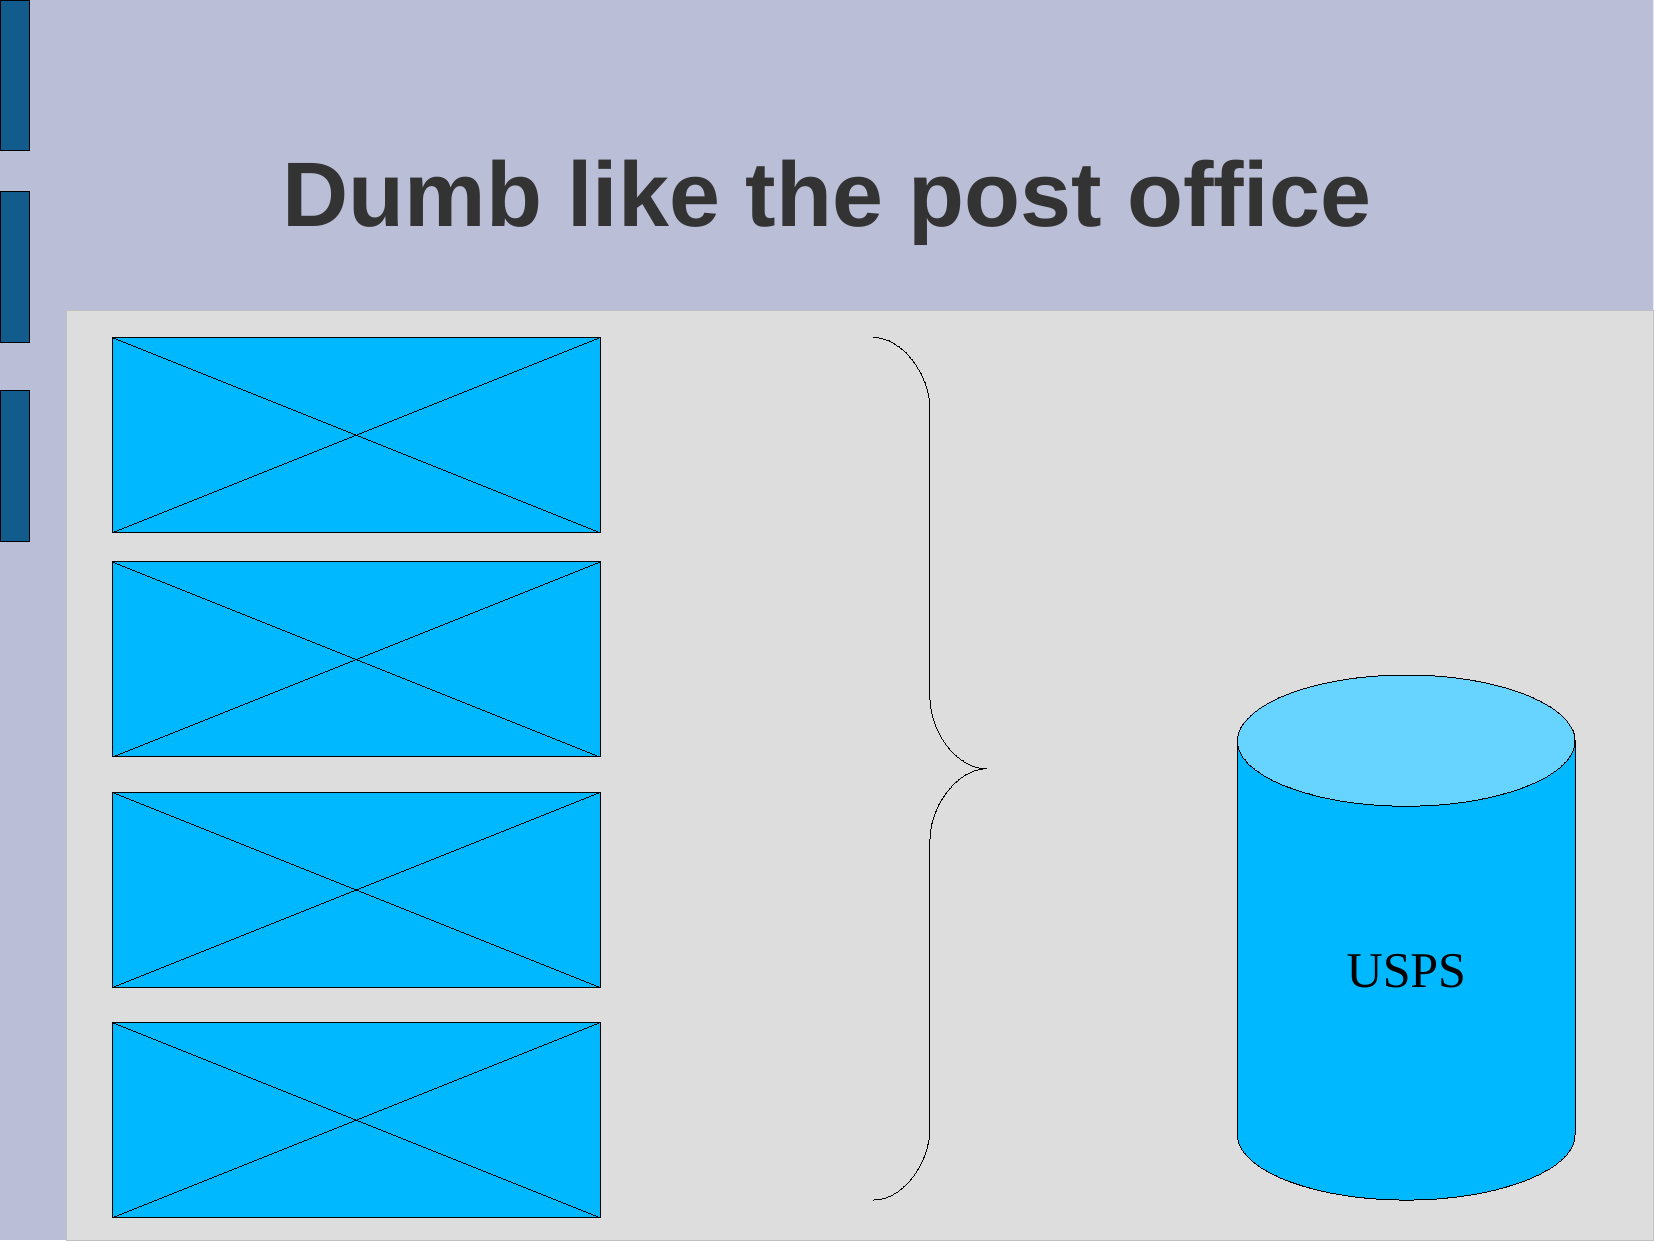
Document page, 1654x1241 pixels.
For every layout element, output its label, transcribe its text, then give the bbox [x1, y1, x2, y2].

text_box [112, 561, 601, 757]
text_box [112, 1022, 601, 1218]
text_box [112, 792, 601, 988]
title Dumb like the post office [121, 91, 1534, 299]
text_box [112, 337, 601, 533]
text_box USPS [1237, 741, 1576, 1201]
